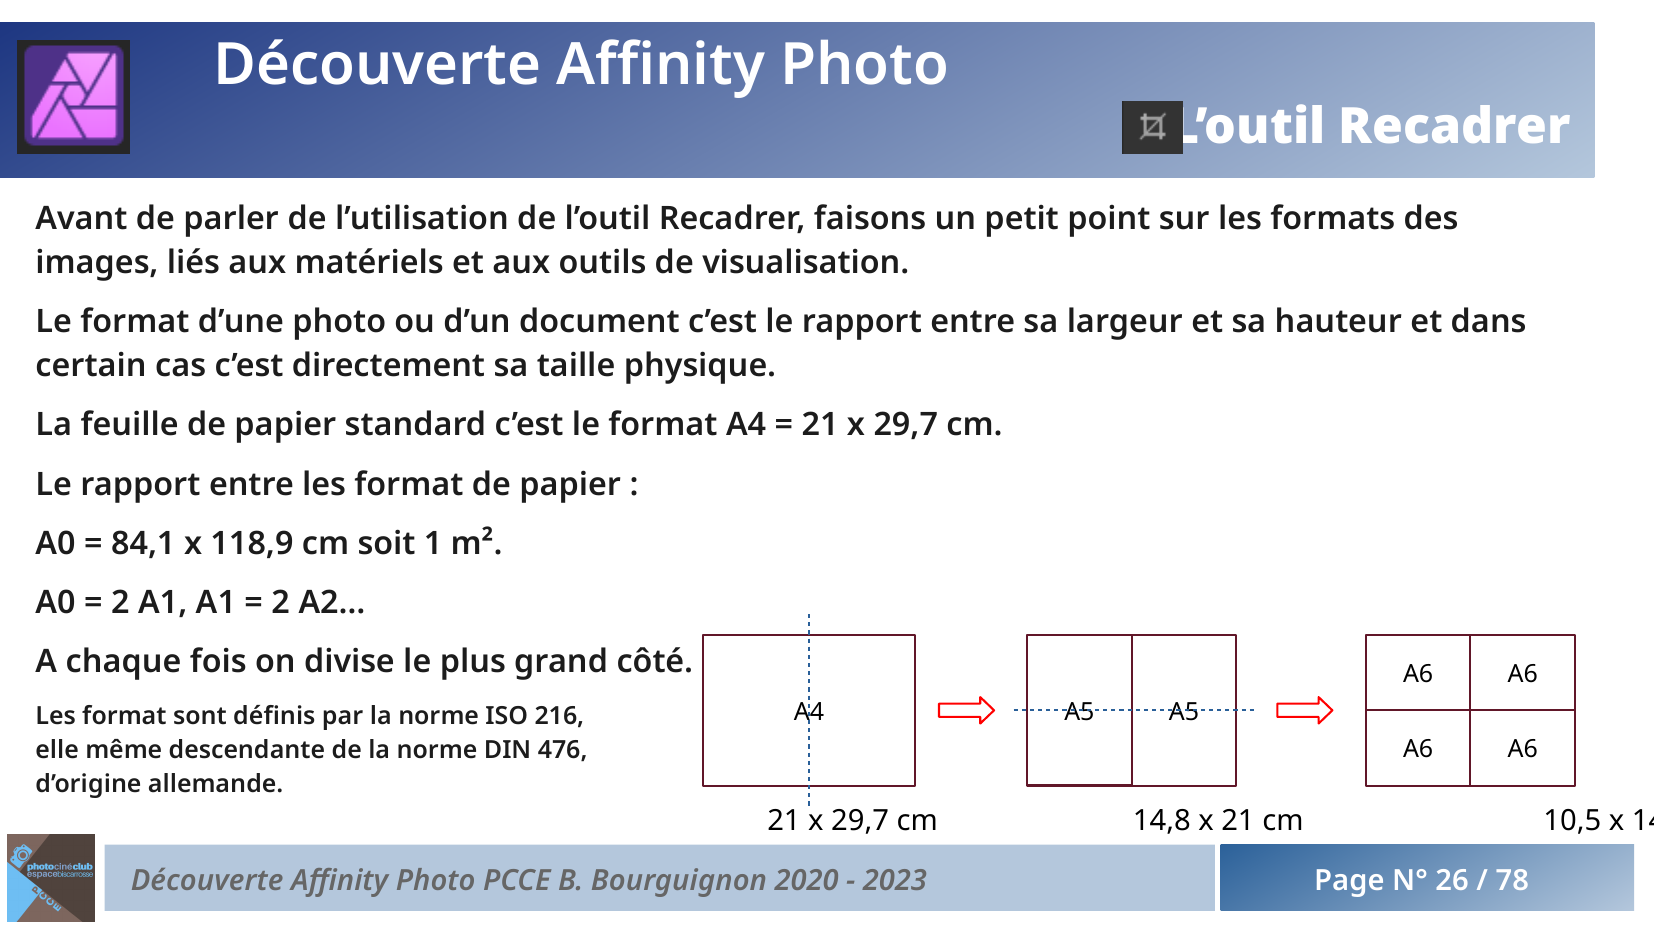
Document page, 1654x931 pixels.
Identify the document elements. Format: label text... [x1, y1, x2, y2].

text_box A6 [1470, 710, 1575, 786]
text_box A6 [1365, 634, 1470, 710]
text_box A4 [702, 634, 916, 786]
picture [1122, 101, 1183, 154]
text_box 21 x 29,7 cm 14,8 x 21 cm 10,5 x 14,8 cm [752, 791, 1597, 843]
text_box A5 [1027, 634, 1132, 786]
text_box A6 [1365, 710, 1470, 786]
list Avant de parler de l’utilisation de l’outil Recadrer, faisons un petit point sur les formats des images, liés aux matériels et aux outils de visualisation. Le format d’une photo ou d’un document c’est le rapport entre sa largeur et sa hauteur et dans certain cas c’est directement sa taille physique. La feuille de papier standard c’est le format A4 = 21 x 29,7 cm. Le rapport entre les format de papier : A0 = 84,1 x 118,9 cm soit 1 m². A0 = 2 A1, A1 = 2 A2… A chaque fois on divise le plus grand côté. Les format sont définis par la norme ISO 216, elle même descendante de la norme DIN 476, d’origine allemande. [35, 194, 1542, 802]
text_box A5 [1131, 635, 1237, 786]
text_box A6 [1470, 634, 1575, 710]
picture [7, 834, 95, 922]
picture [17, 40, 130, 154]
title L’outil Recadrer [874, 47, 1571, 158]
